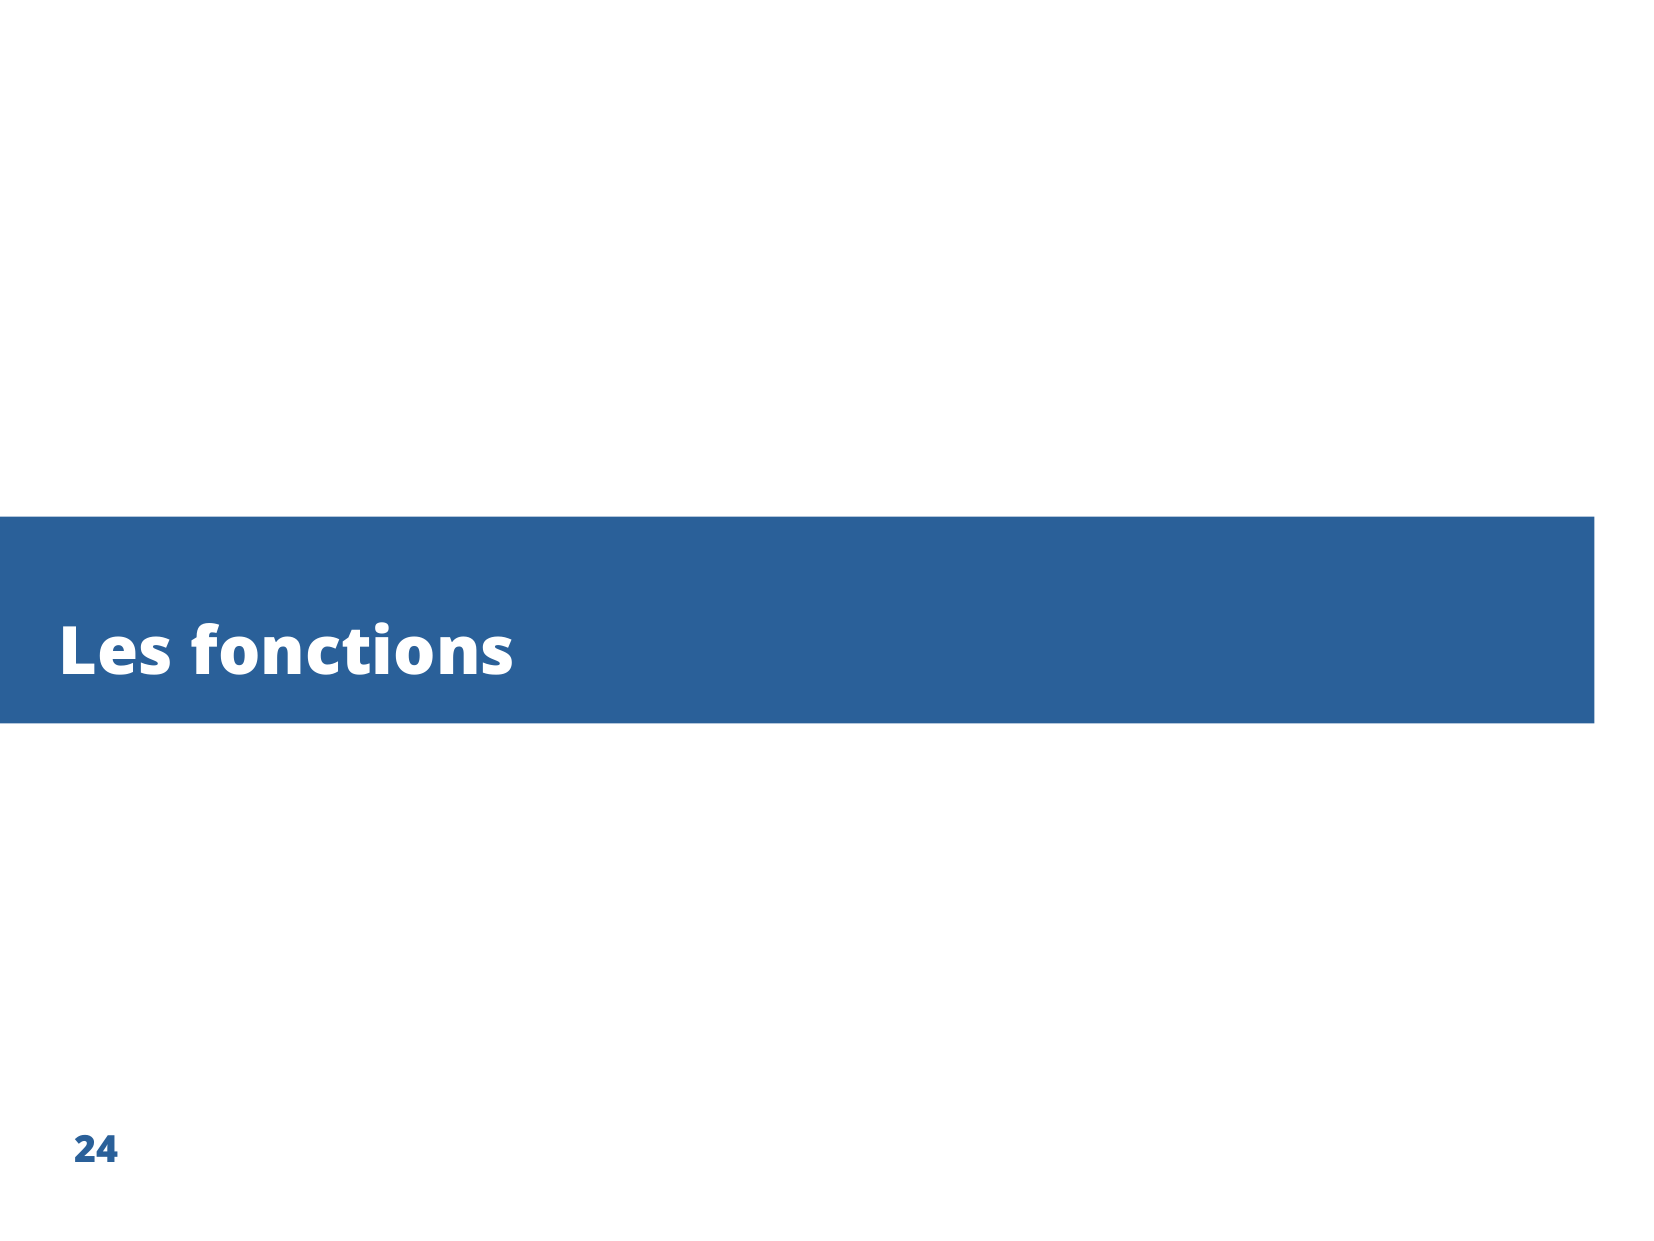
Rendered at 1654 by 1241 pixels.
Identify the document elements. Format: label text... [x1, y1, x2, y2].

title Les fonctions [59, 546, 1595, 694]
